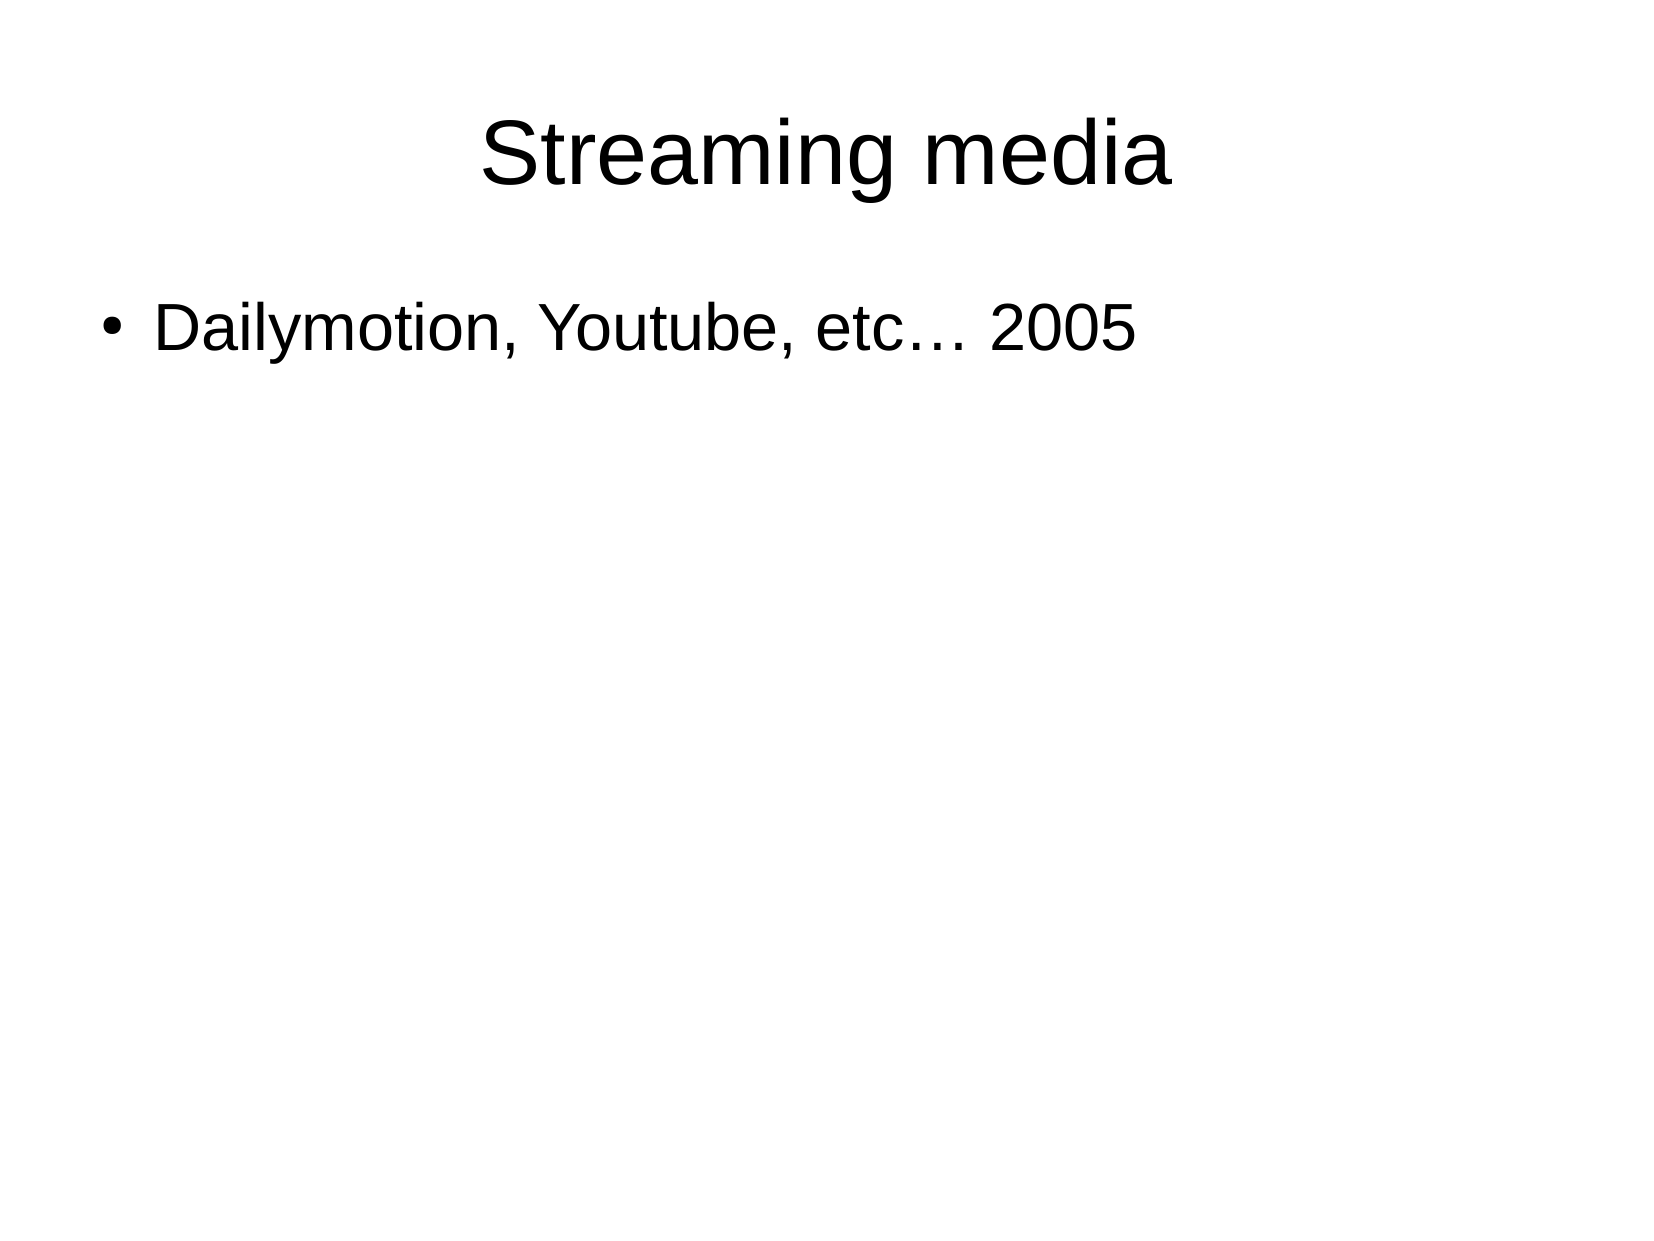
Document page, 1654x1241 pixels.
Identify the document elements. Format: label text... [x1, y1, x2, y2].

list Dailymotion, Youtube, etc… 2005 [82, 290, 1571, 1010]
title Streaming media [82, 49, 1571, 257]
